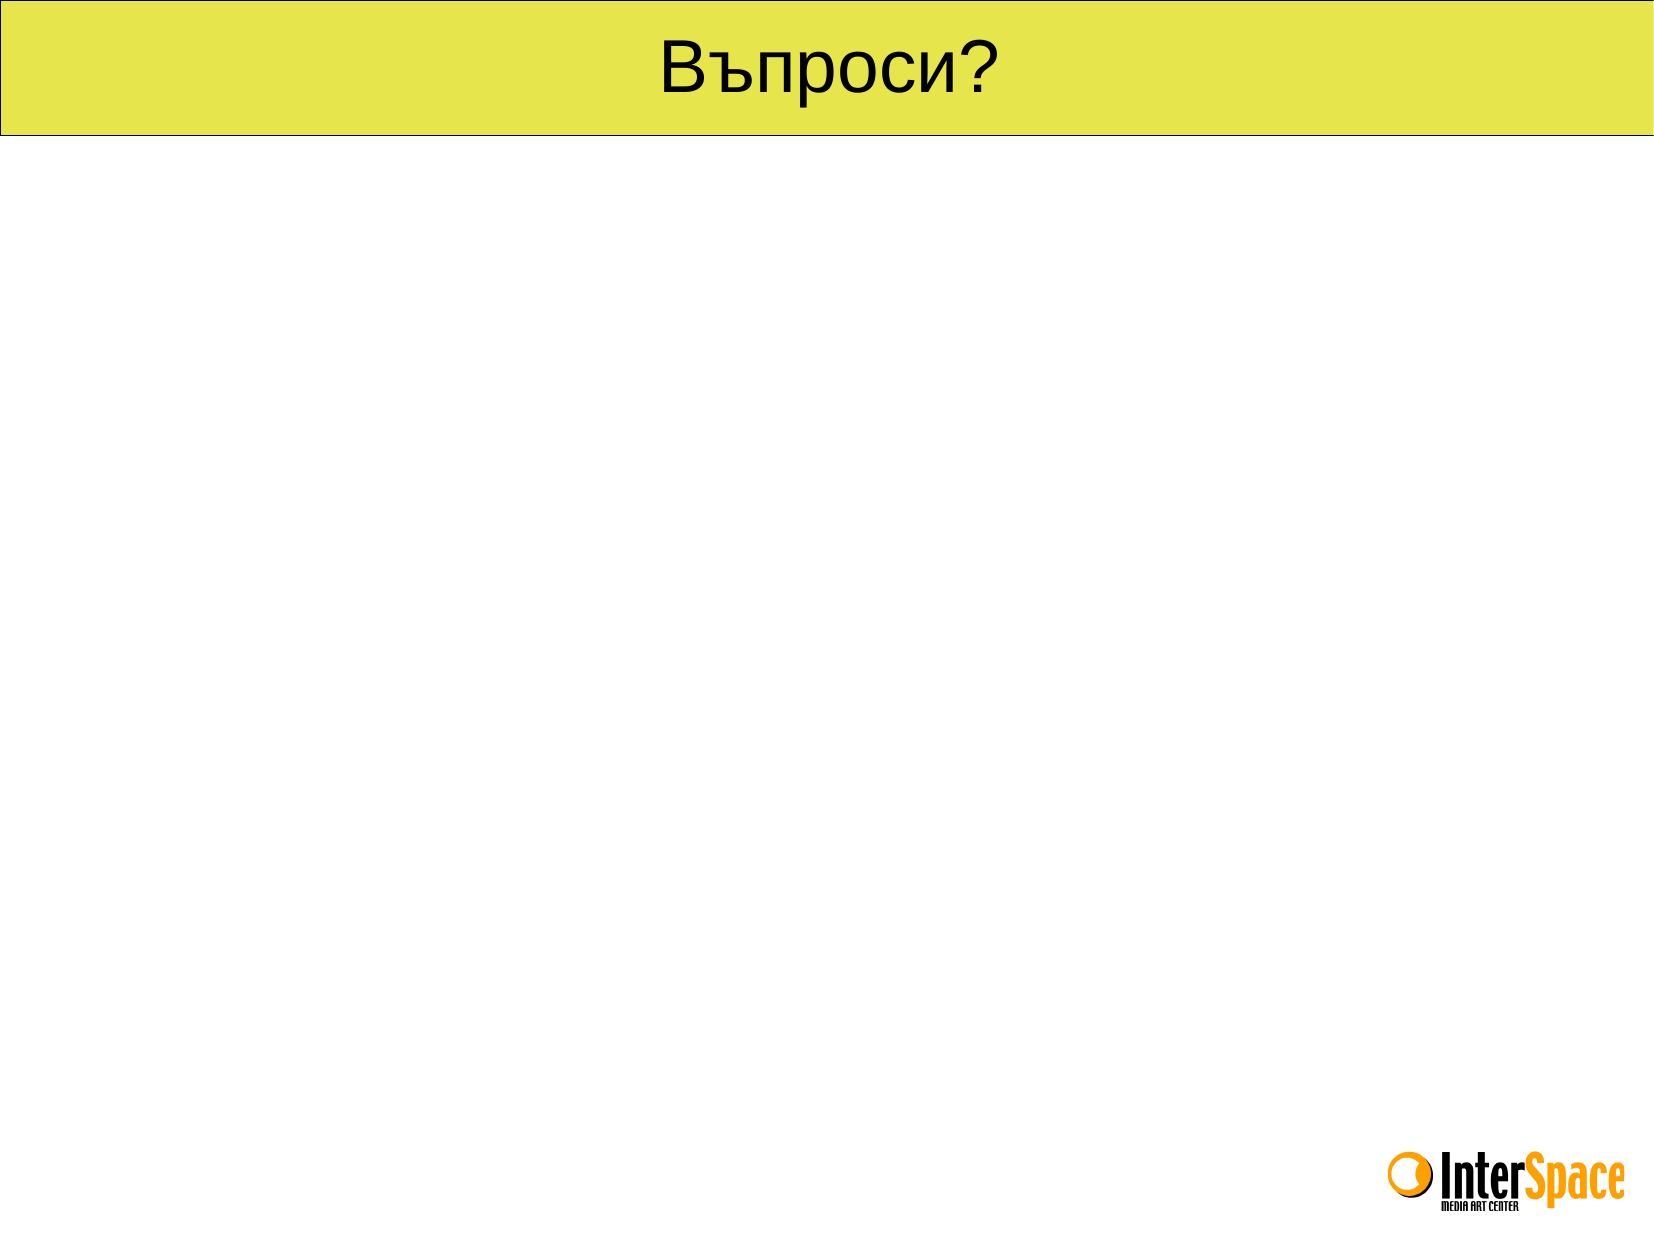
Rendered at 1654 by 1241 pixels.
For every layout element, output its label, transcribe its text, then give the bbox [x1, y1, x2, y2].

title Въпроси? [123, 14, 1536, 119]
